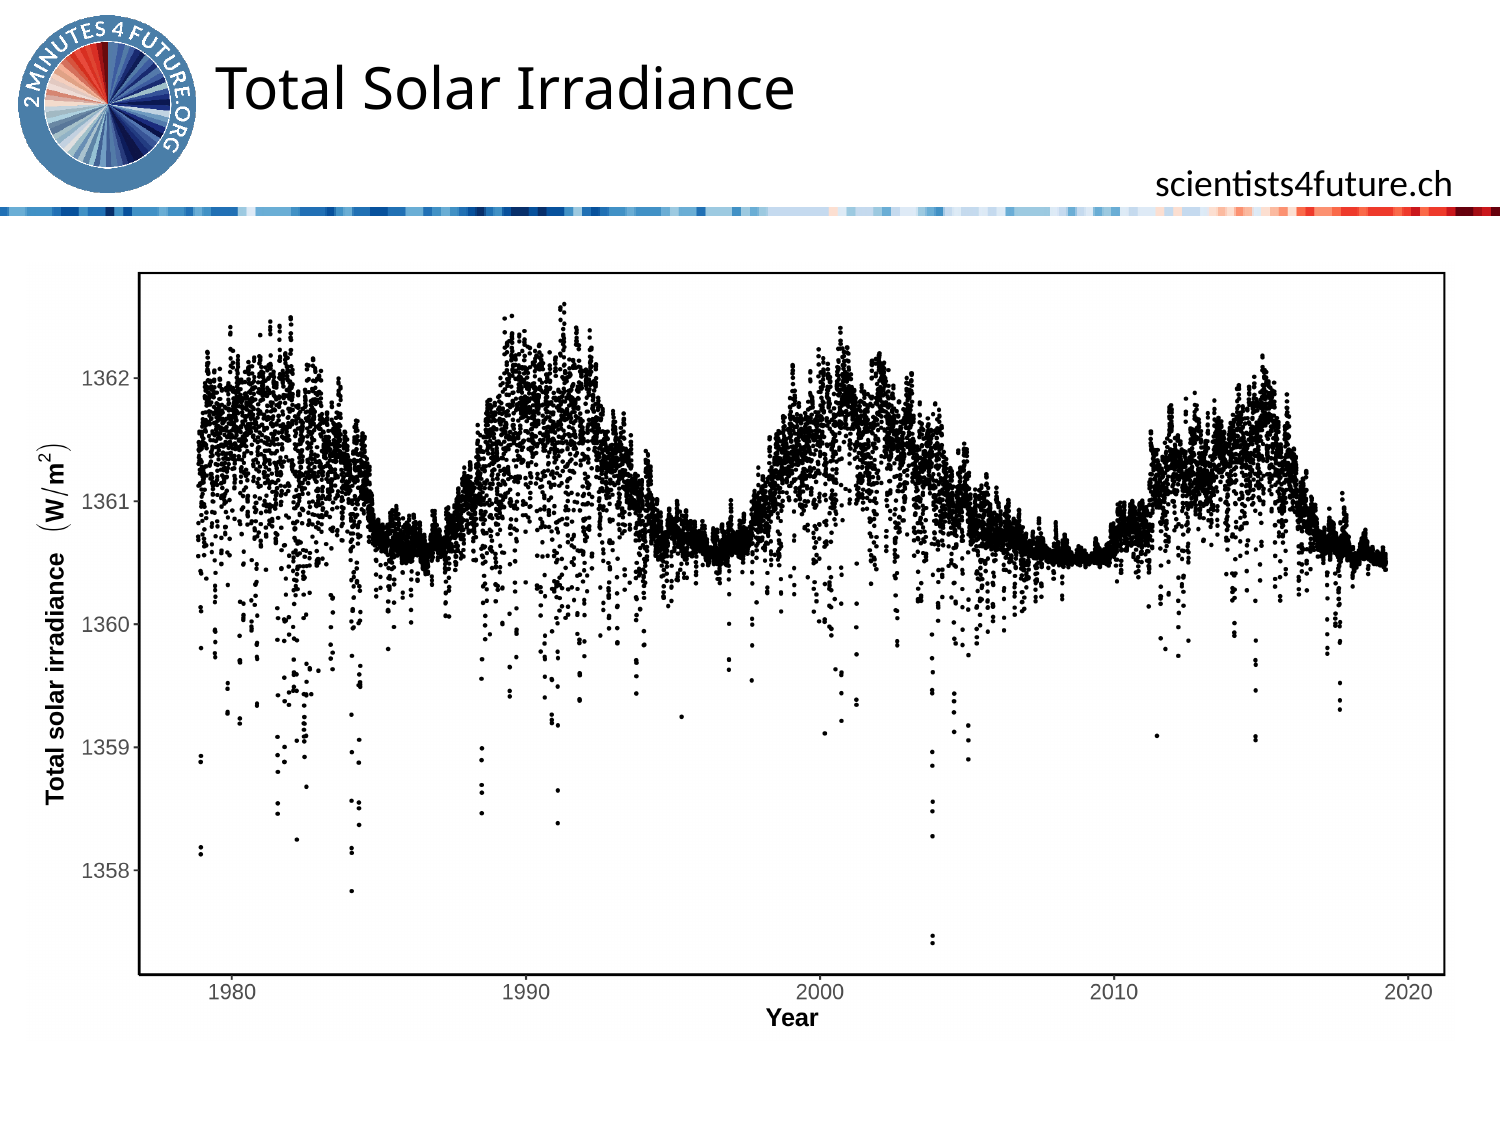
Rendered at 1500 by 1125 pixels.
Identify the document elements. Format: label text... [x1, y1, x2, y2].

picture [26, 262, 1455, 1041]
picture [0, 207, 1500, 216]
text_box Total Solar Irradiance [200, 51, 1455, 157]
picture [18, 15, 196, 193]
